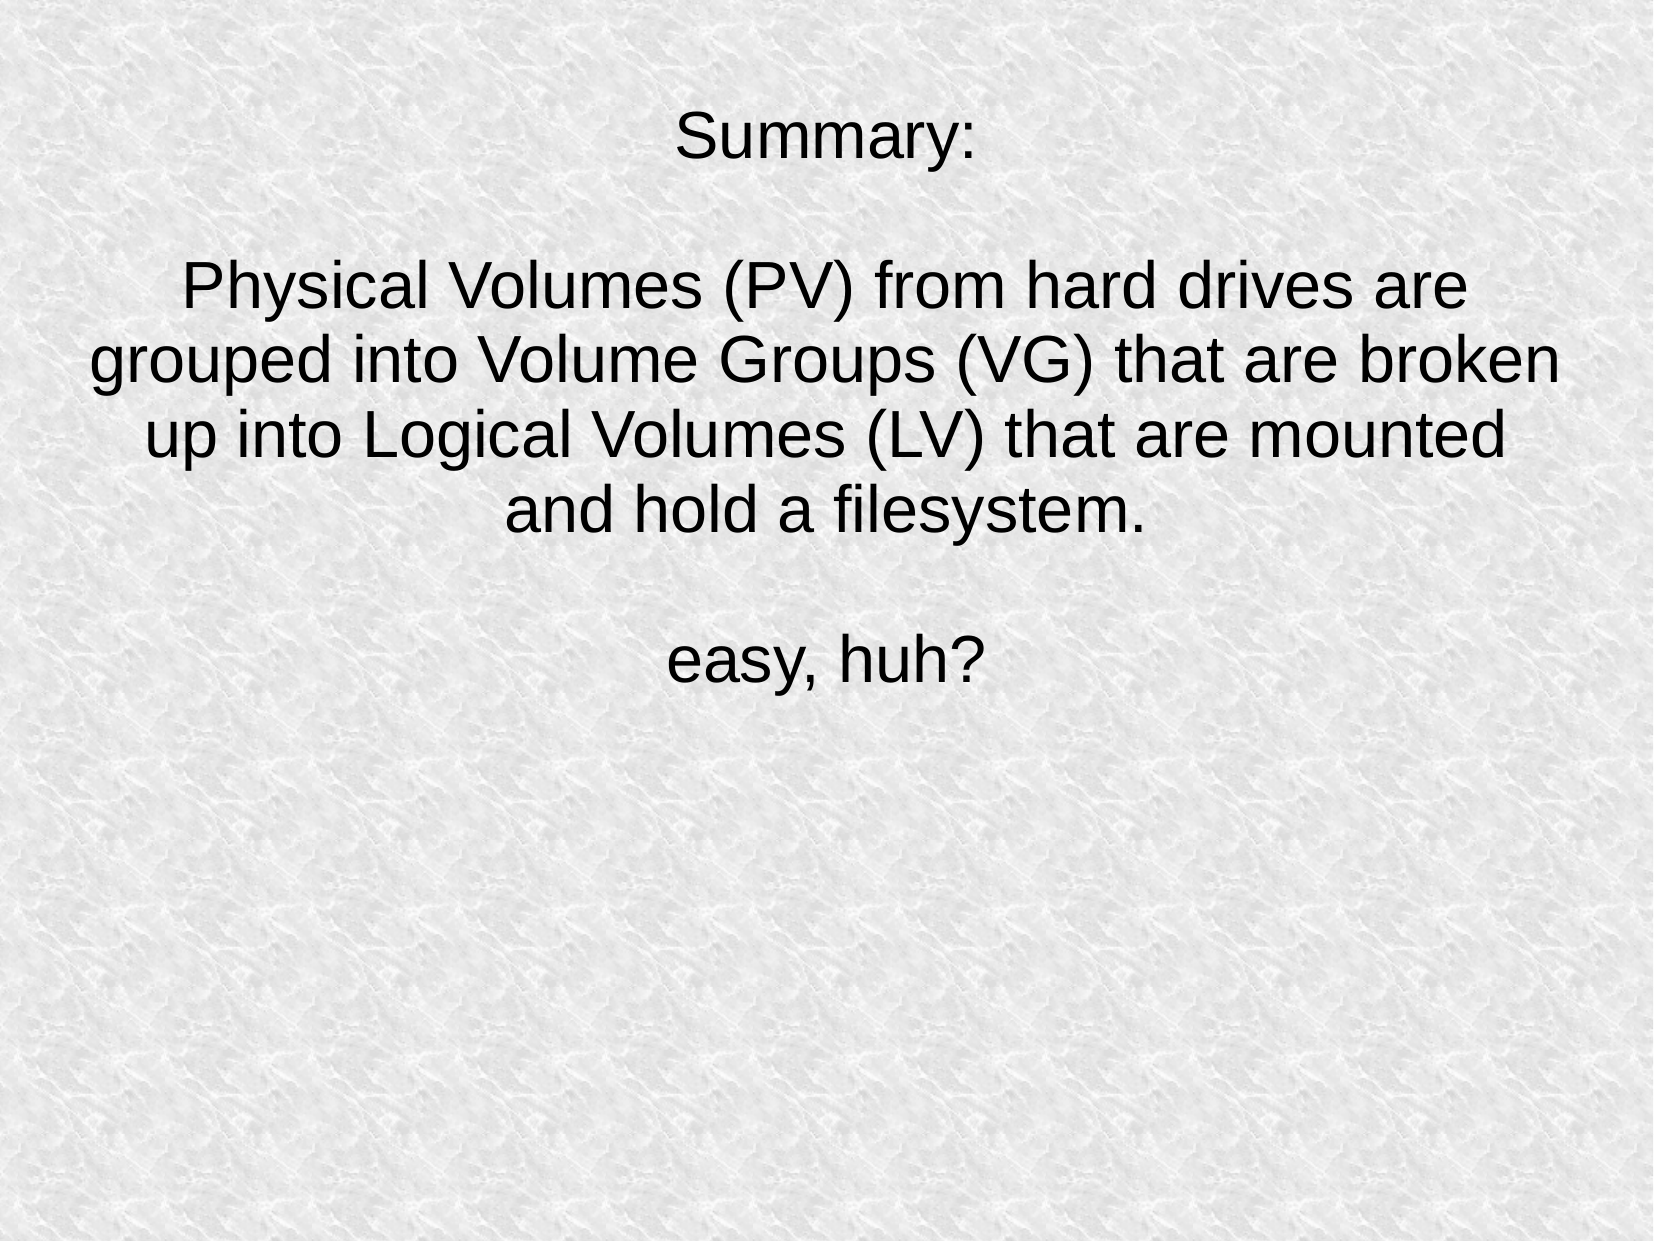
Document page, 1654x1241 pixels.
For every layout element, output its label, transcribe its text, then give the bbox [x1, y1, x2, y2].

subtitle Summary: Physical Volumes (PV) from hard drives are grouped into Volume Groups (VG) that are broken up into Logical Volumes (LV) that are mounted and hold a filesystem. easy, huh? [82, 37, 1571, 758]
picture [0, 0, 1654, 1241]
